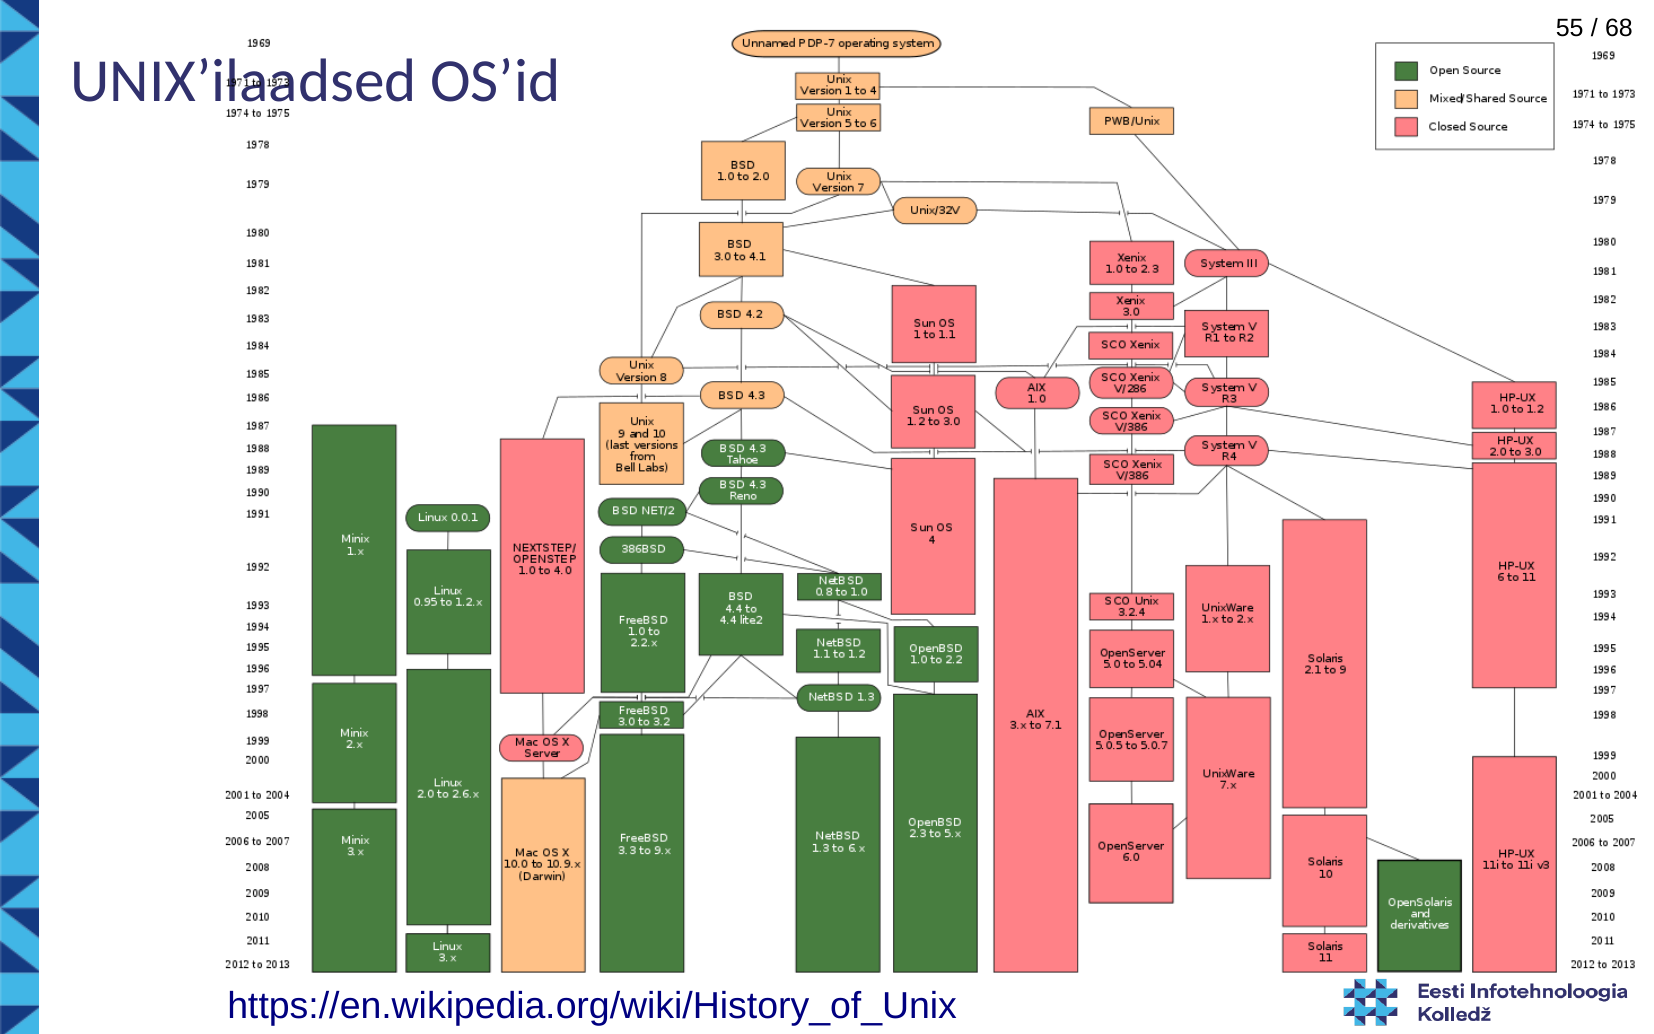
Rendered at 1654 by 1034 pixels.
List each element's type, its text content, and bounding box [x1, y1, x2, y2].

picture [209, 21, 1654, 984]
title UNIX’ilaadsed OS’id [70, 41, 209, 130]
text_box https://en.wikipedia.org/wiki/History_of_Unix [212, 977, 973, 1034]
